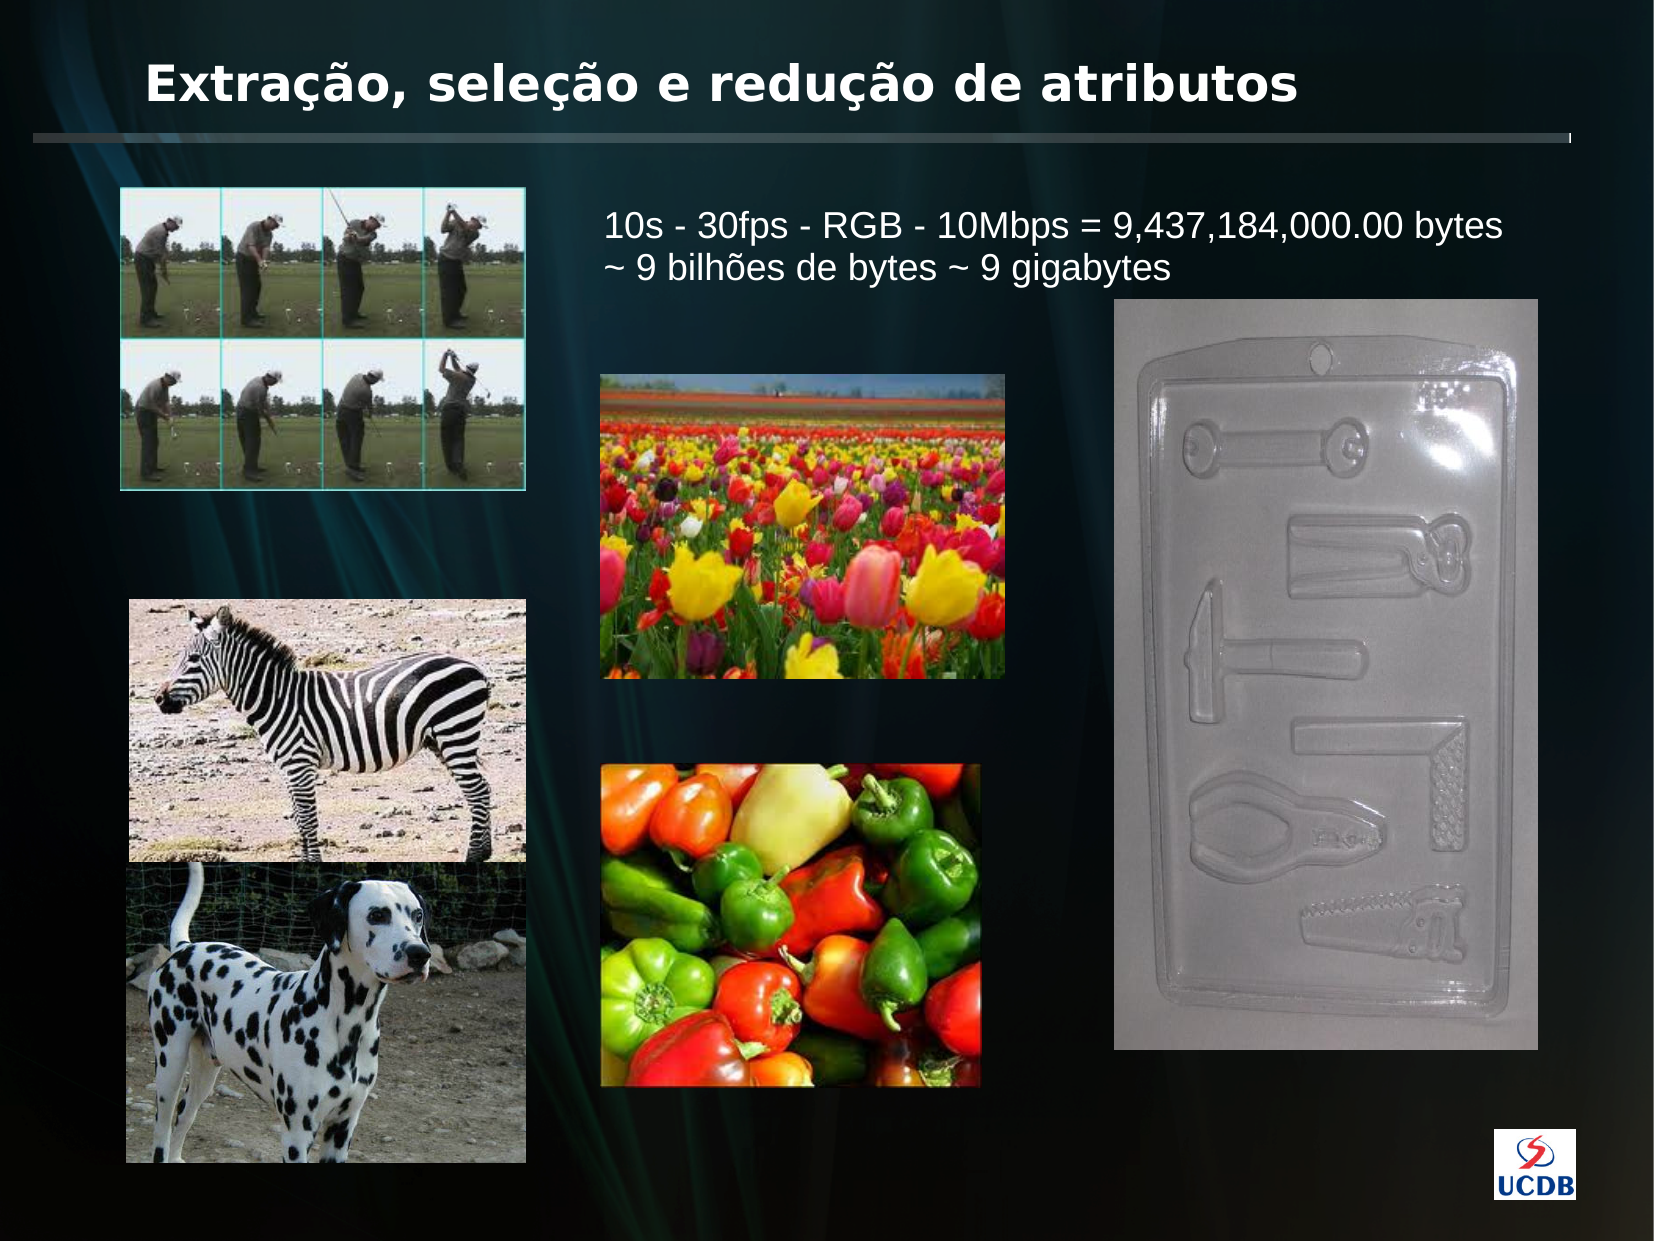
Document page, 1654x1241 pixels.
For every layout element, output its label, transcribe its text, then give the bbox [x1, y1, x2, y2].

text_box Extração, seleção e redução de atributos [129, 45, 1316, 119]
picture [0, 0, 1654, 1241]
text_box 10s - 30fps - RGB - 10Mbps = 9,437,184,000.00 bytes ~ 9 bilhões de bytes ~ 9 gigabytes [588, 195, 1520, 295]
